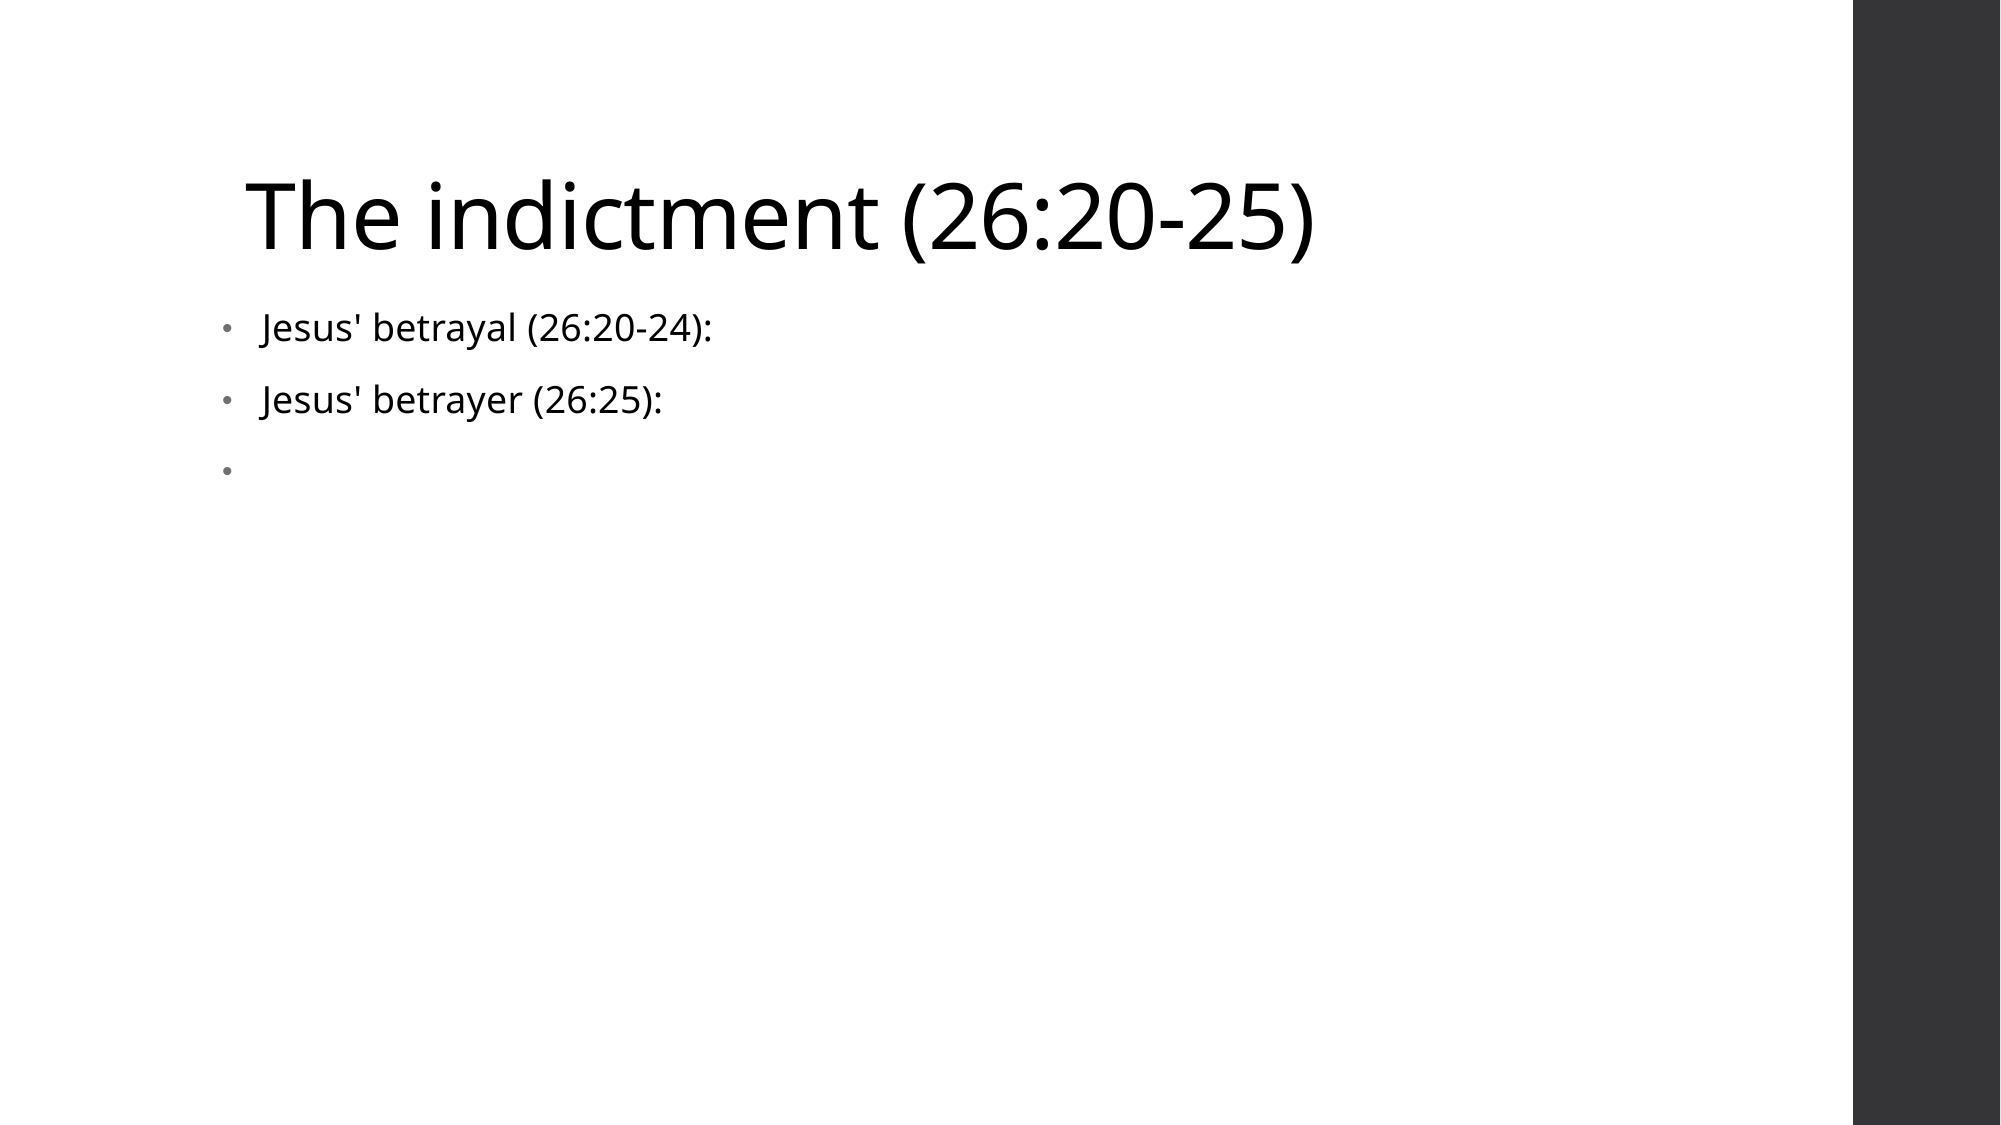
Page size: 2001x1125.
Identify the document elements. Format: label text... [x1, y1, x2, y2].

list Jesus' betrayal (26:20-24): Jesus' betrayer (26:25): [206, 299, 1617, 1014]
title The indictment (26:20-25) [206, 60, 1797, 278]
